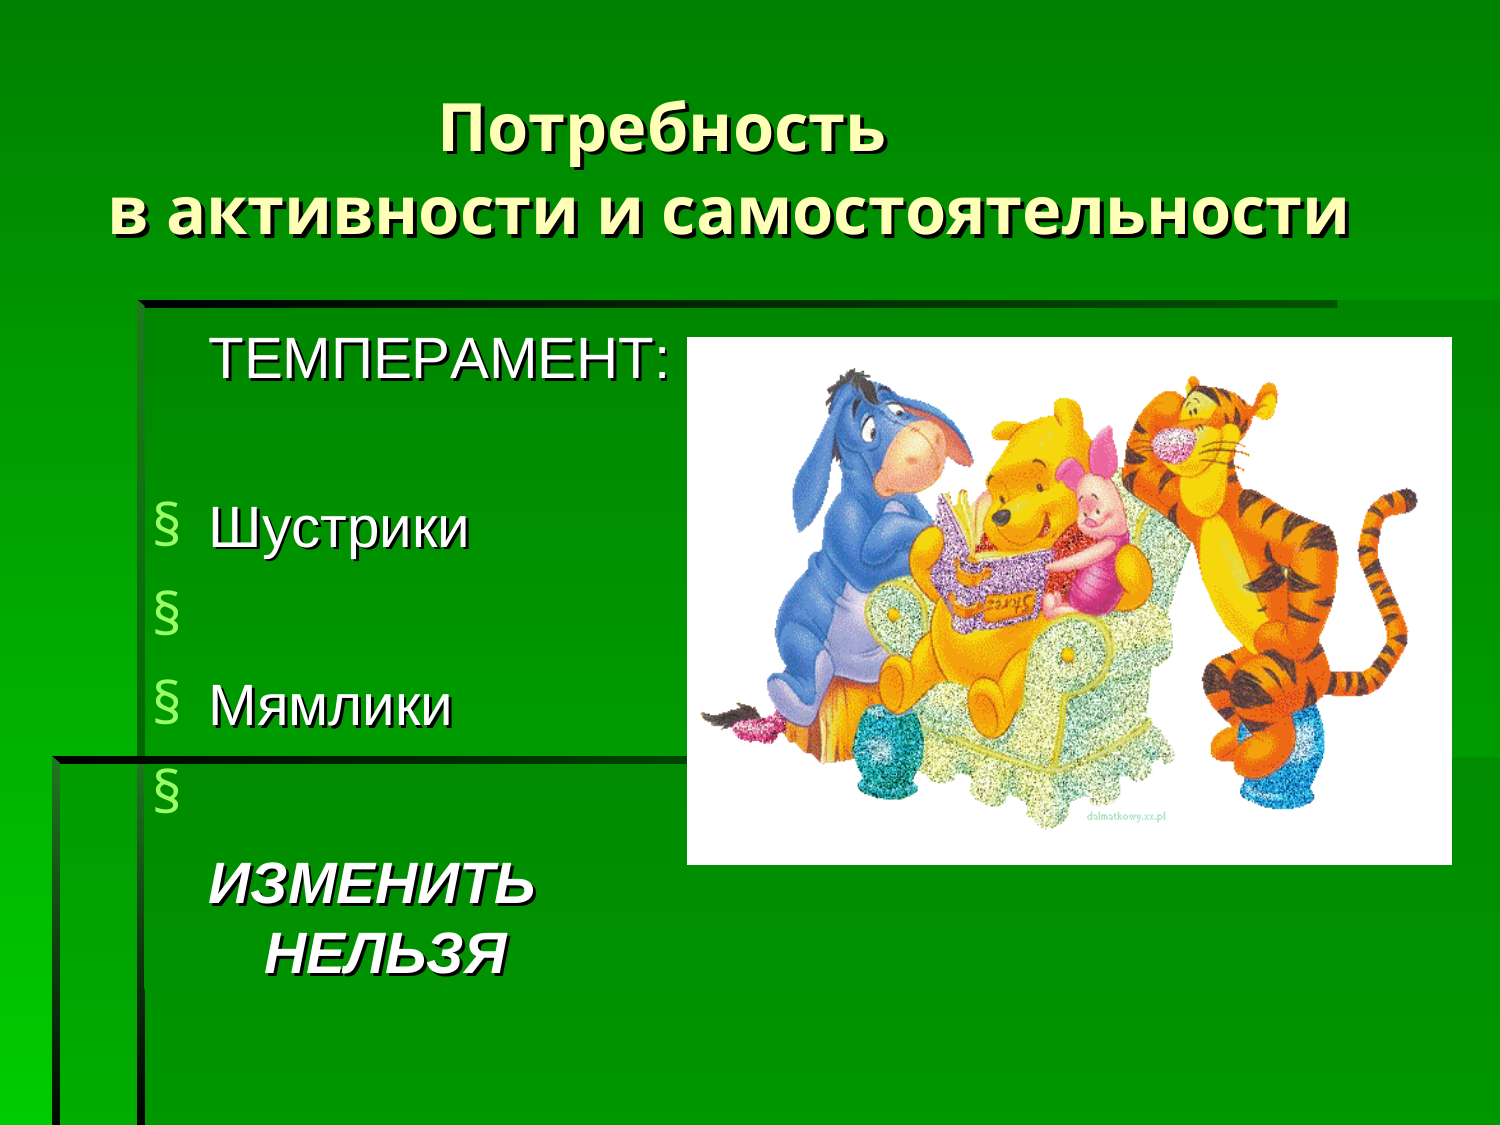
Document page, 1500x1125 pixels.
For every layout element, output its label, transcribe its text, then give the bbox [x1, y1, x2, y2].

picture [687, 337, 1452, 865]
list ТЕМПЕРАМЕНТ: Шустрики Мямлики ИЗМЕНИТЬ НЕЛЬЗЯ [137, 312, 782, 1001]
title Потребность в активности и самостоятельности [75, 40, 1451, 276]
